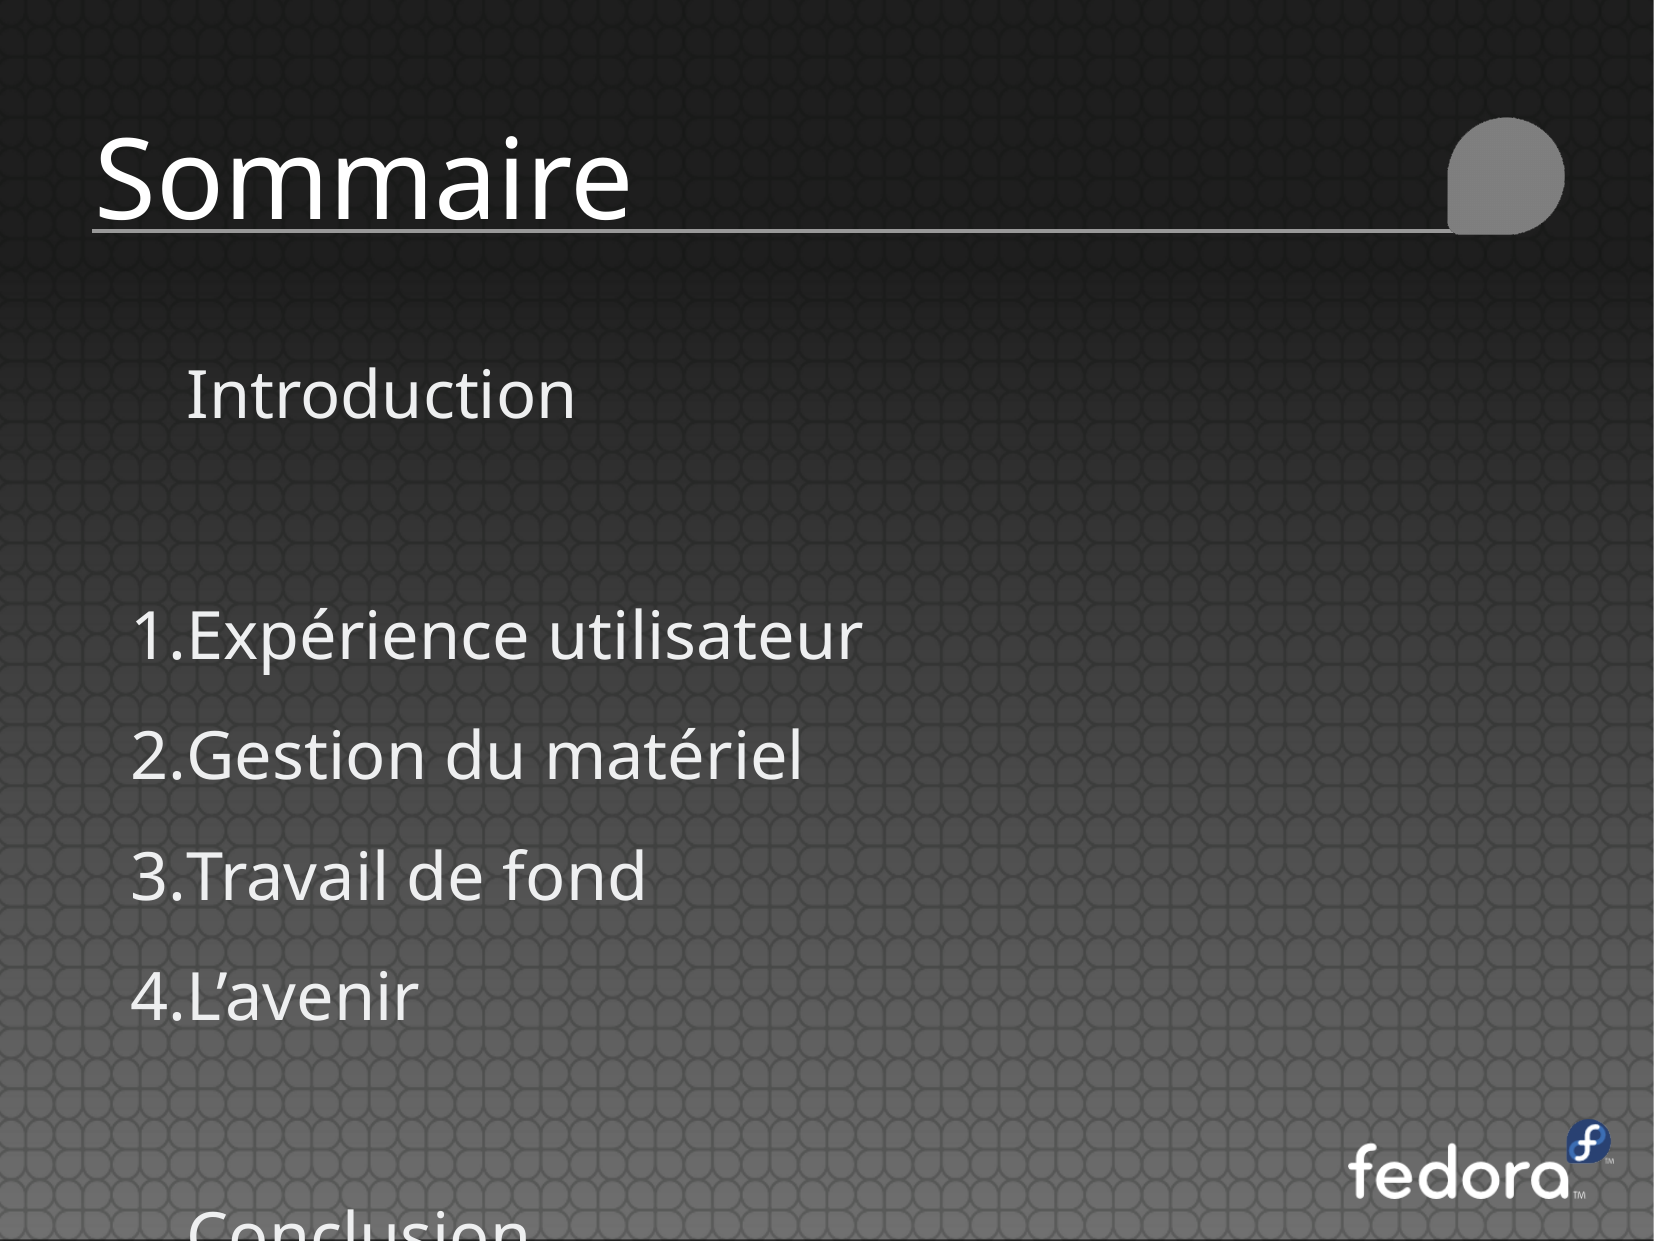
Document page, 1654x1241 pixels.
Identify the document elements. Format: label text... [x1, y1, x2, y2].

picture [0, 0, 1654, 1241]
picture [281, 1229, 299, 1241]
list Introduction Expérience utilisateur Gestion du matériel Travail de fond L’avenir Conclusion [112, 227, 1501, 1170]
title Sommaire [94, 100, 1426, 251]
picture [459, 1229, 480, 1241]
picture [502, 1229, 520, 1241]
picture [238, 1229, 259, 1241]
